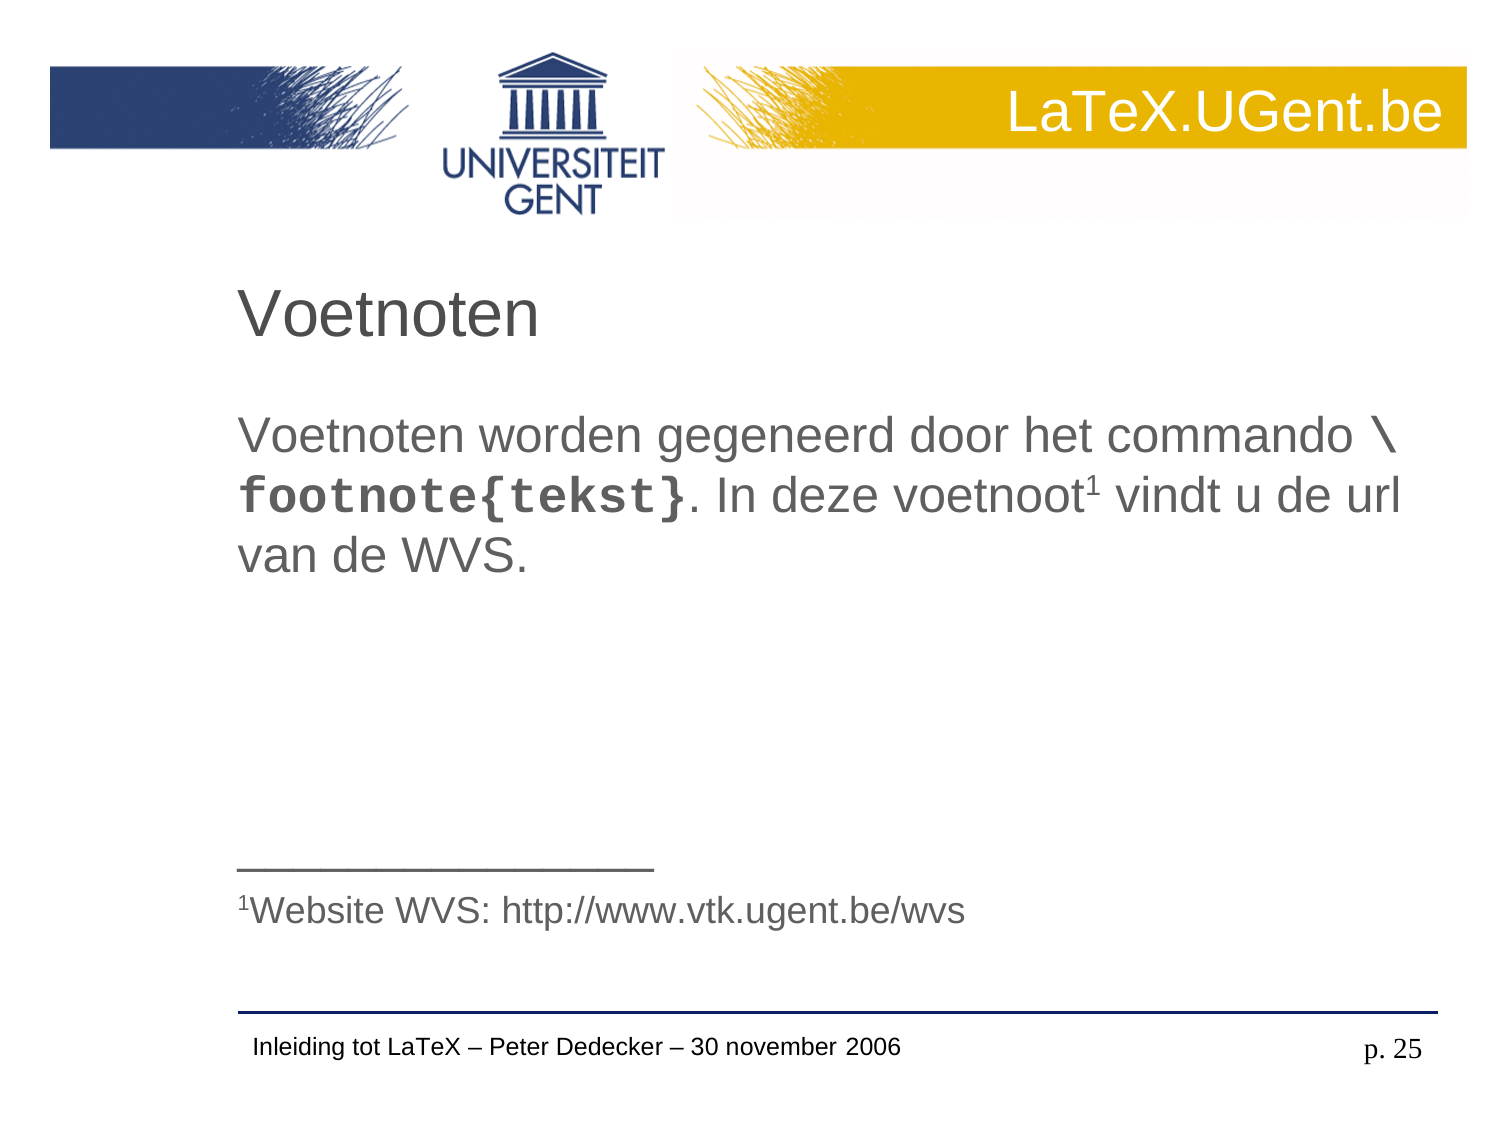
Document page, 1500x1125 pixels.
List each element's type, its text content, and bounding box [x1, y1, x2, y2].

picture [50, 49, 1467, 219]
title Voetnoten [237, 219, 1438, 406]
list Voetnoten worden gegeneerd door het commando \footnote{tekst}. In deze voetnoot1 vindt u de url van de WVS. _______________ 1Website WVS: http://www.vtk.ugent.be/wvs [237, 406, 1438, 1022]
